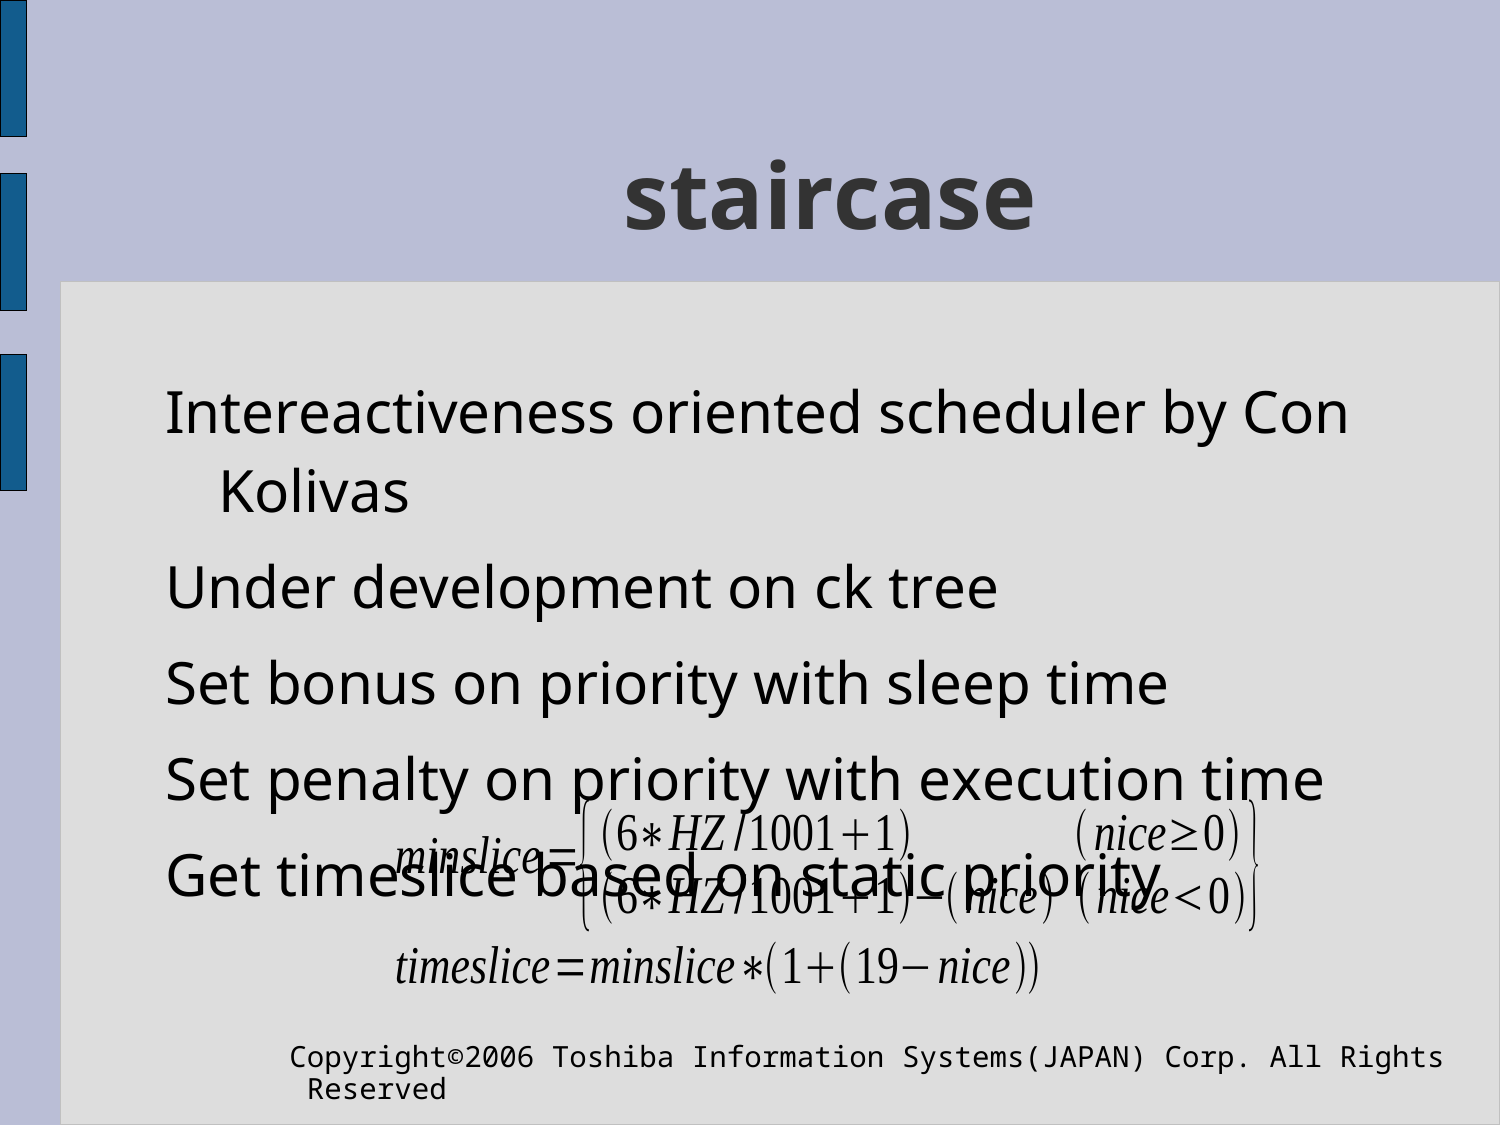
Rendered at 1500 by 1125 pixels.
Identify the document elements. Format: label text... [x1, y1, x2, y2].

list Intereactiveness oriented scheduler by Con Kolivas Under development on ck tree Set bonus on priority with sleep time Set penalty on priority with execution time Get timeslice based on static priority [132, 363, 1439, 1000]
title staircase [225, 99, 1436, 288]
chart [383, 797, 1283, 999]
